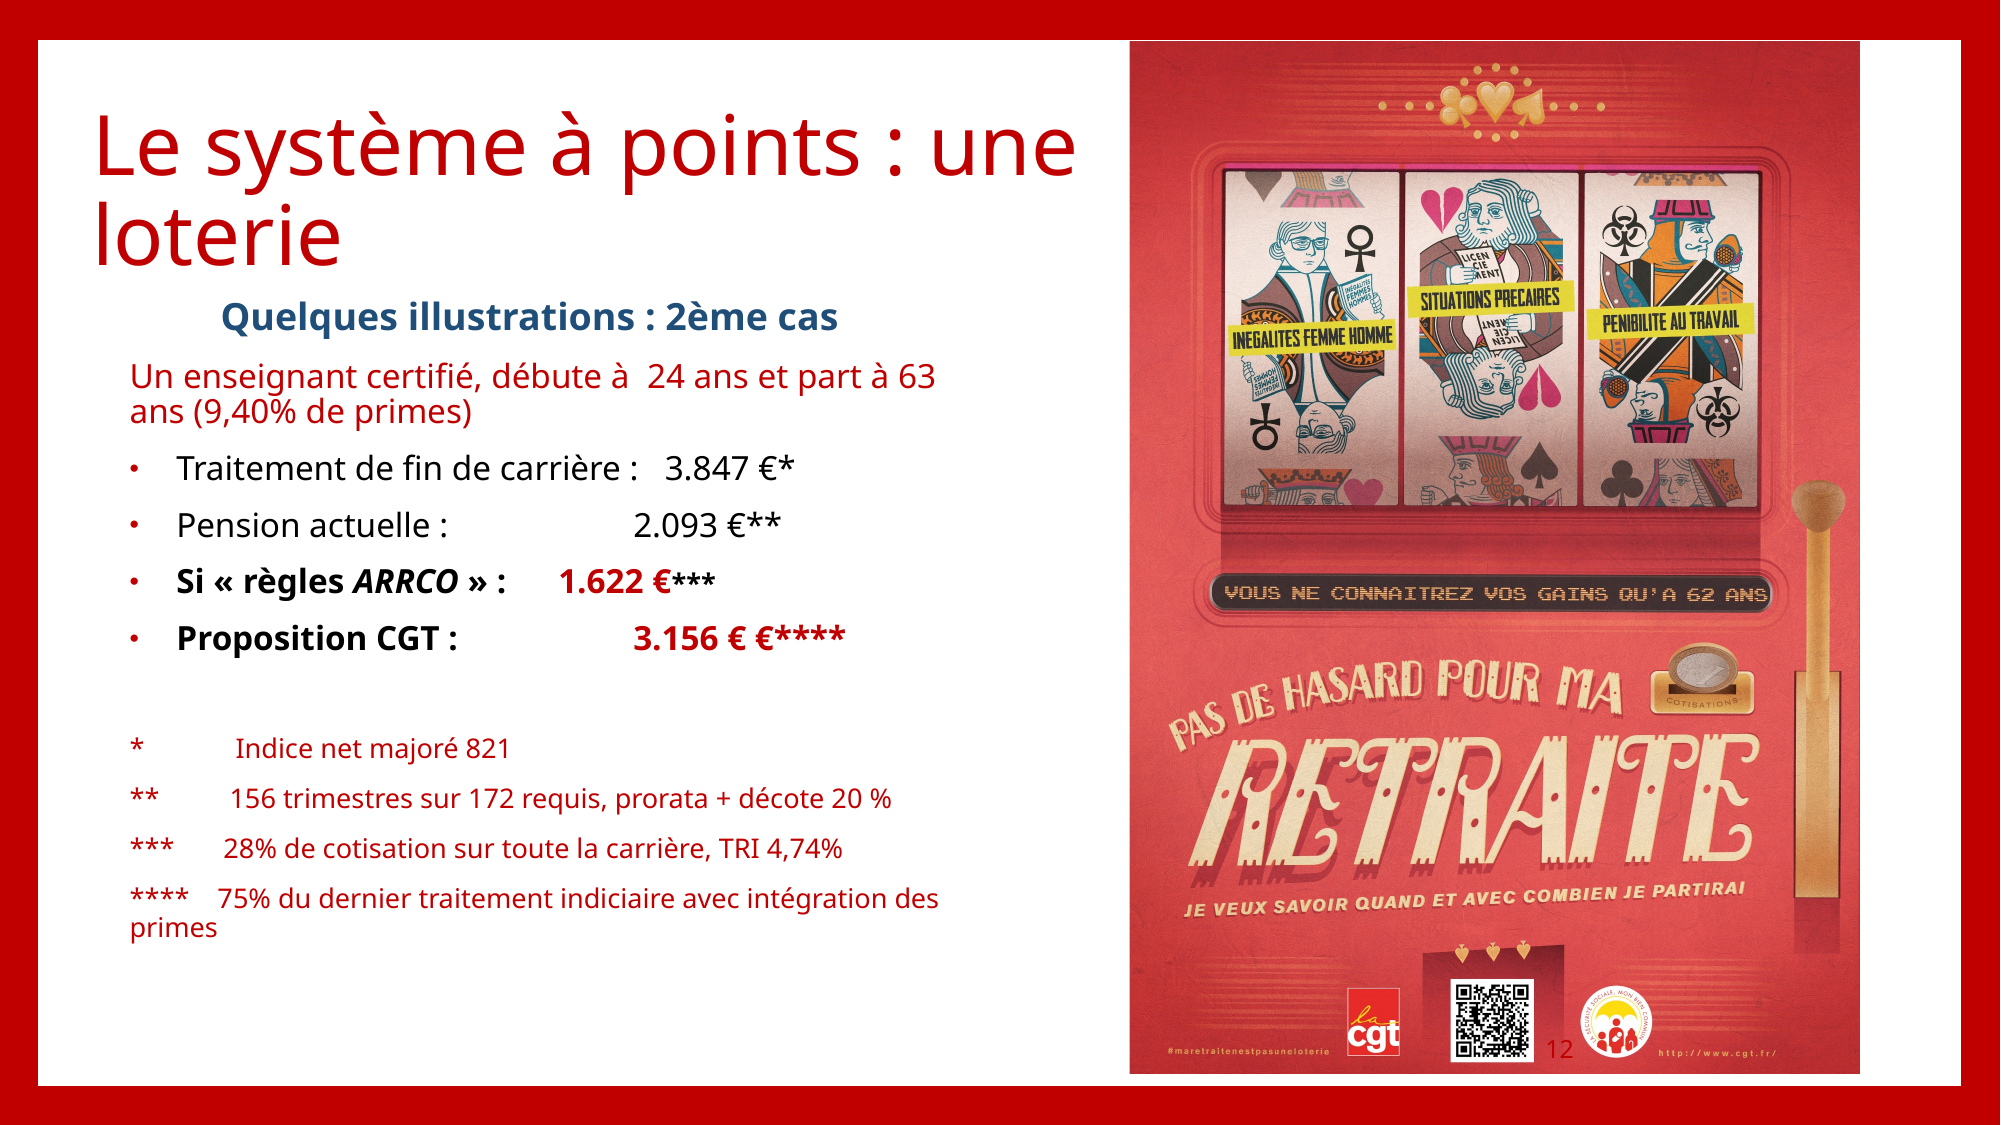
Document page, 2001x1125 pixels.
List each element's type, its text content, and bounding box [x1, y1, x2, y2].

text_box [1530, 1020, 1811, 1081]
title Le système à points : une loterie [77, 81, 1129, 291]
picture [1129, 39, 1860, 1074]
list Quelques illustrations : 2ème cas Un enseignant certifié, débute à 24 ans et part à 63 ans (9,40% de primes) Traitement de fin de carrière : 3.847 €* Pension actuelle : 2.093 €** Si « règles ARRCO » : 1.622 €*** Proposition CGT : 3.156 € €**** * Indice net majoré 821 ** 156 trimestres sur 172 requis, prorata + décote 20 % *** 28% de cotisation sur toute la carrière, TRI 4,74% **** 75% du dernier traitement indiciaire avec intégration des primes [114, 290, 989, 968]
